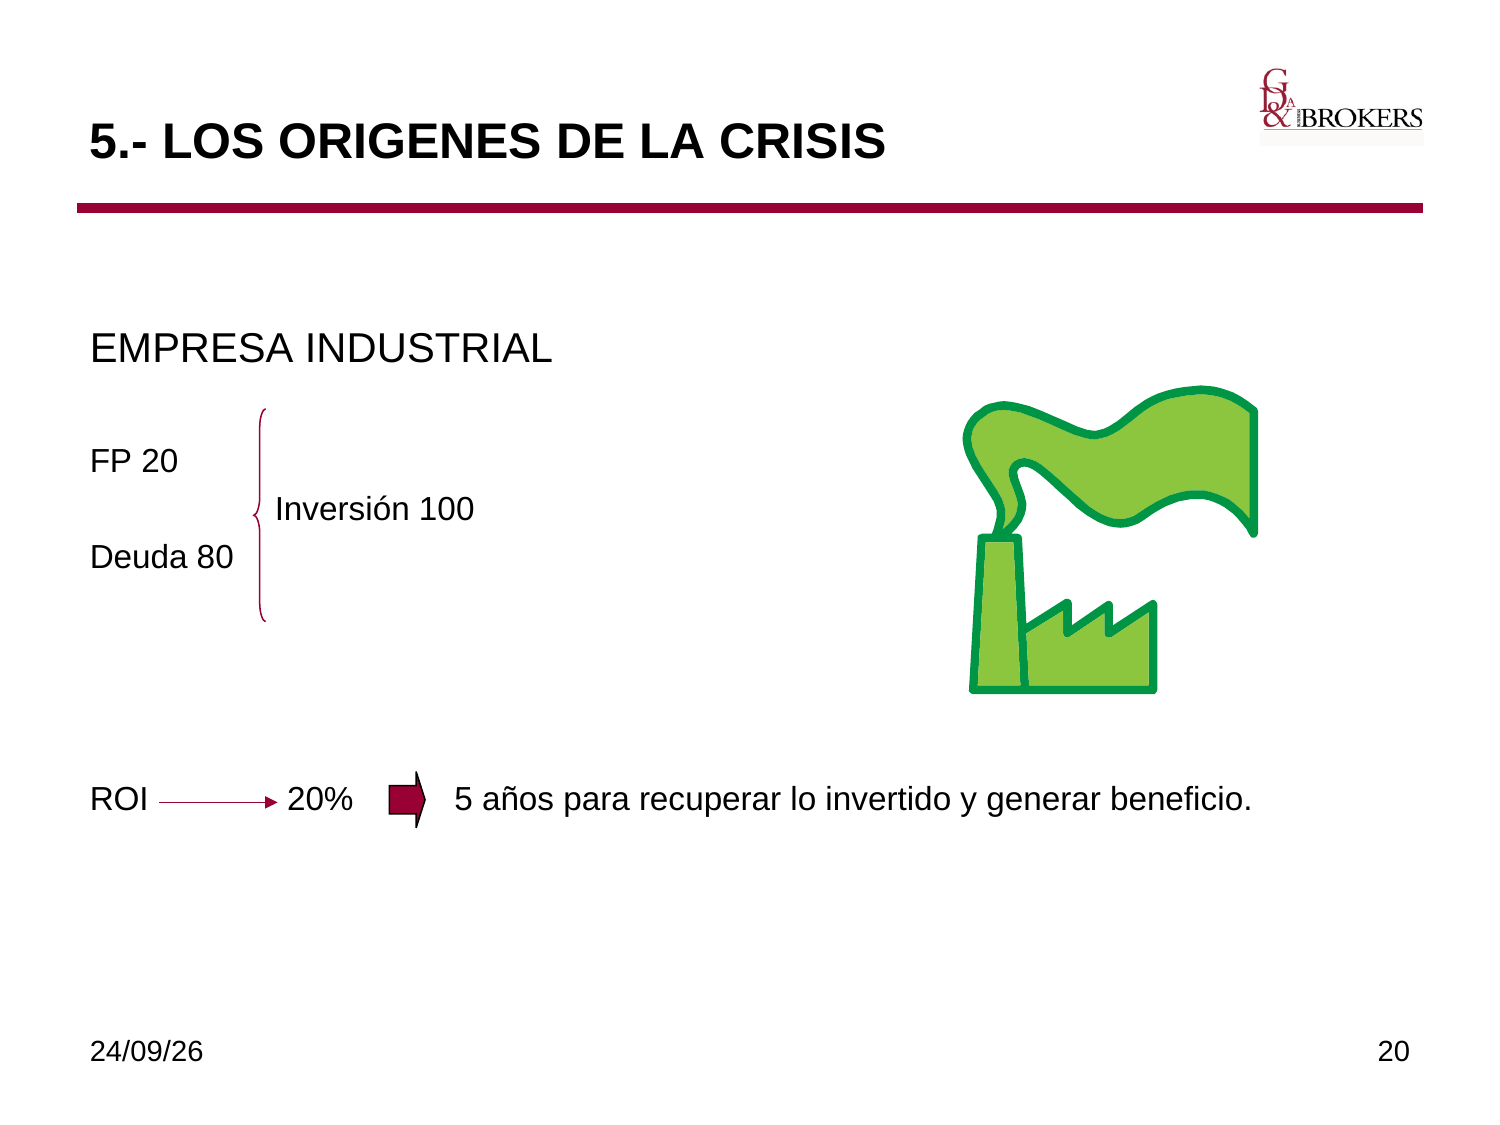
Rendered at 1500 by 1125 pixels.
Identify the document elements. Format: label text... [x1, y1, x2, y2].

picture [962, 385, 1259, 695]
text_box [389, 771, 426, 828]
title 5.- LOS ORIGENES DE LA CRISIS [75, 45, 1426, 233]
list EMPRESA INDUSTRIAL FP 20 Inversión 100 Deuda 80 ROI 20% 5 años para recuperar lo invertido y generar beneficio. [75, 262, 1426, 1006]
